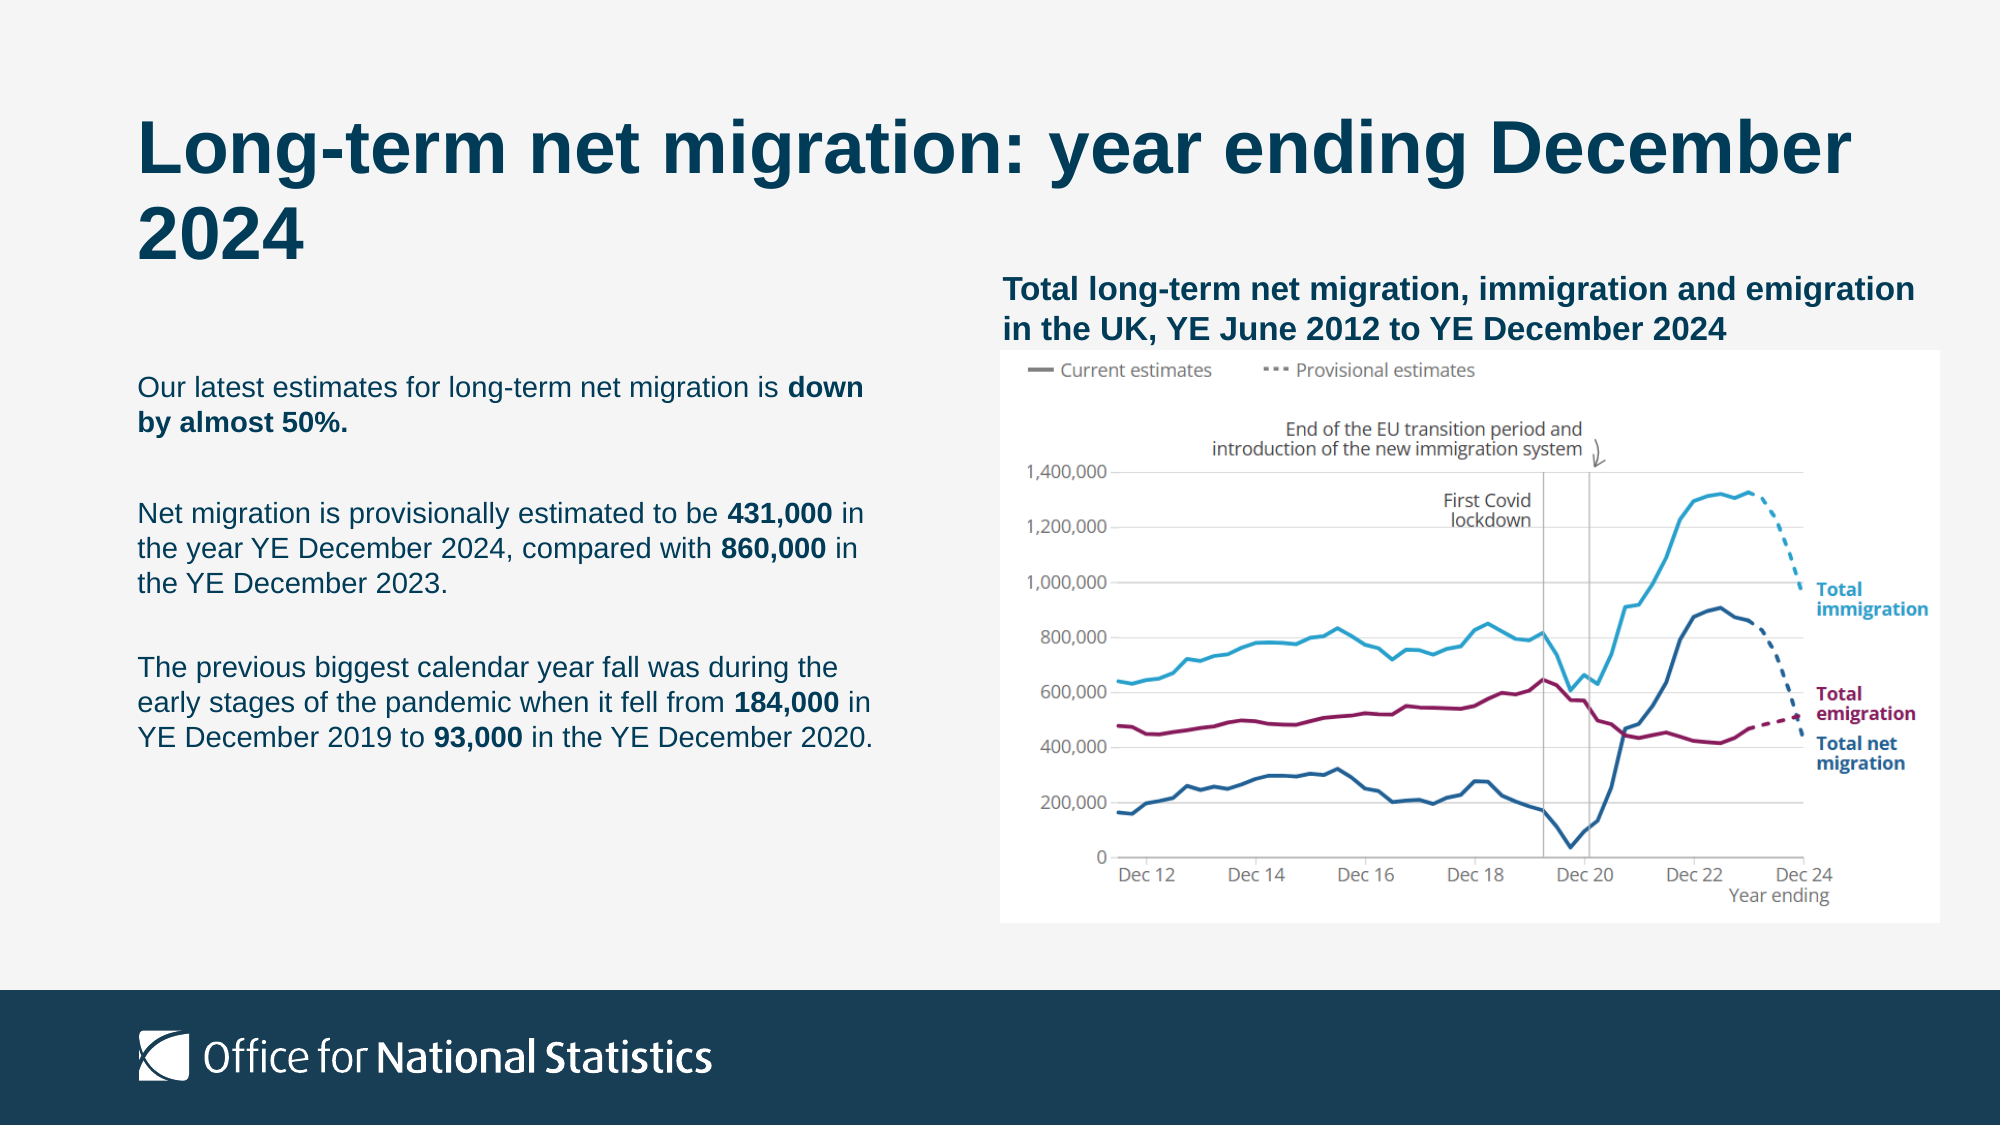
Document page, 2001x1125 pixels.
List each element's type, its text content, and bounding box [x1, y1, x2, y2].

text_box Total long-term net migration, immigration and emigration in the UK, YE June 2012 to YE December 2024 [987, 260, 1952, 356]
picture [999, 356, 1941, 923]
list Our latest estimates for long-term net migration is down by almost 50%. Net migration is provisionally estimated to be 431,000 in the year YE December 2024, compared with 860,000 in the YE December 2023. The previous biggest calendar year fall was during the early stages of the pandemic when it fell from 184,000 in YE December 2019 to 93,000 in the YE December 2020. [137, 368, 903, 757]
title Long-term net migration: year ending December 2024 [137, 105, 1863, 279]
